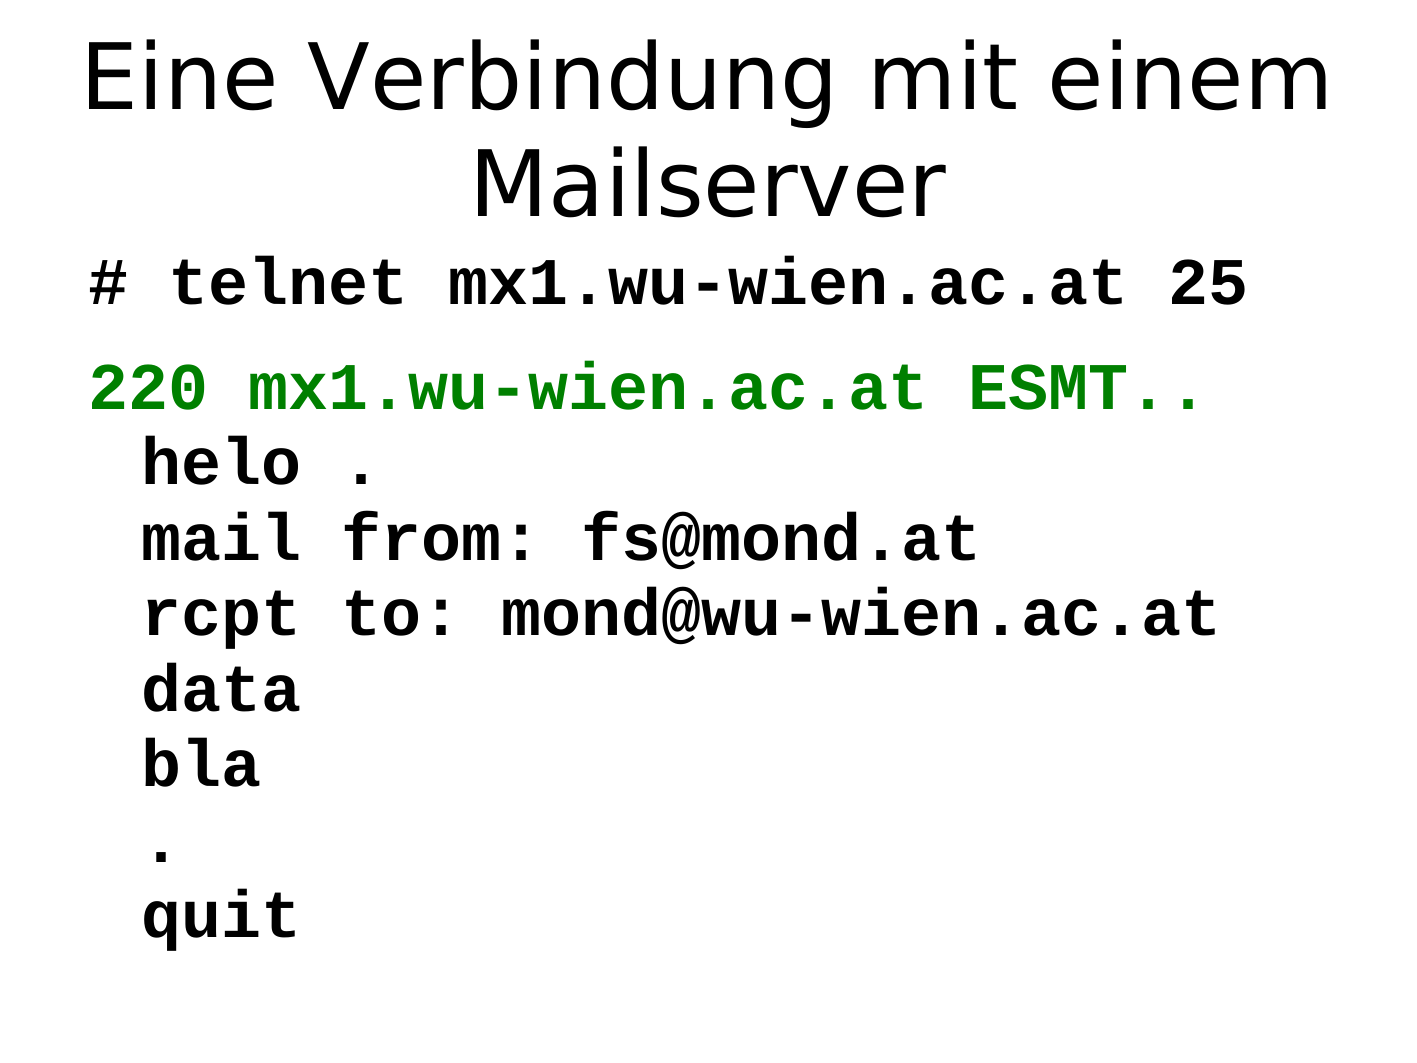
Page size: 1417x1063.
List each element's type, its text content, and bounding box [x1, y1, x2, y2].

list # telnet mx1.wu-wien.ac.at 25 220 mx1.wu-wien.ac.at ESMT.. helo . mail from: fs@mond.at rcpt to: mond@wu-wien.ac.at data bla . quit [70, 248, 1346, 1034]
title Eine Verbindung mit einem Mailserver [70, 23, 1346, 239]
